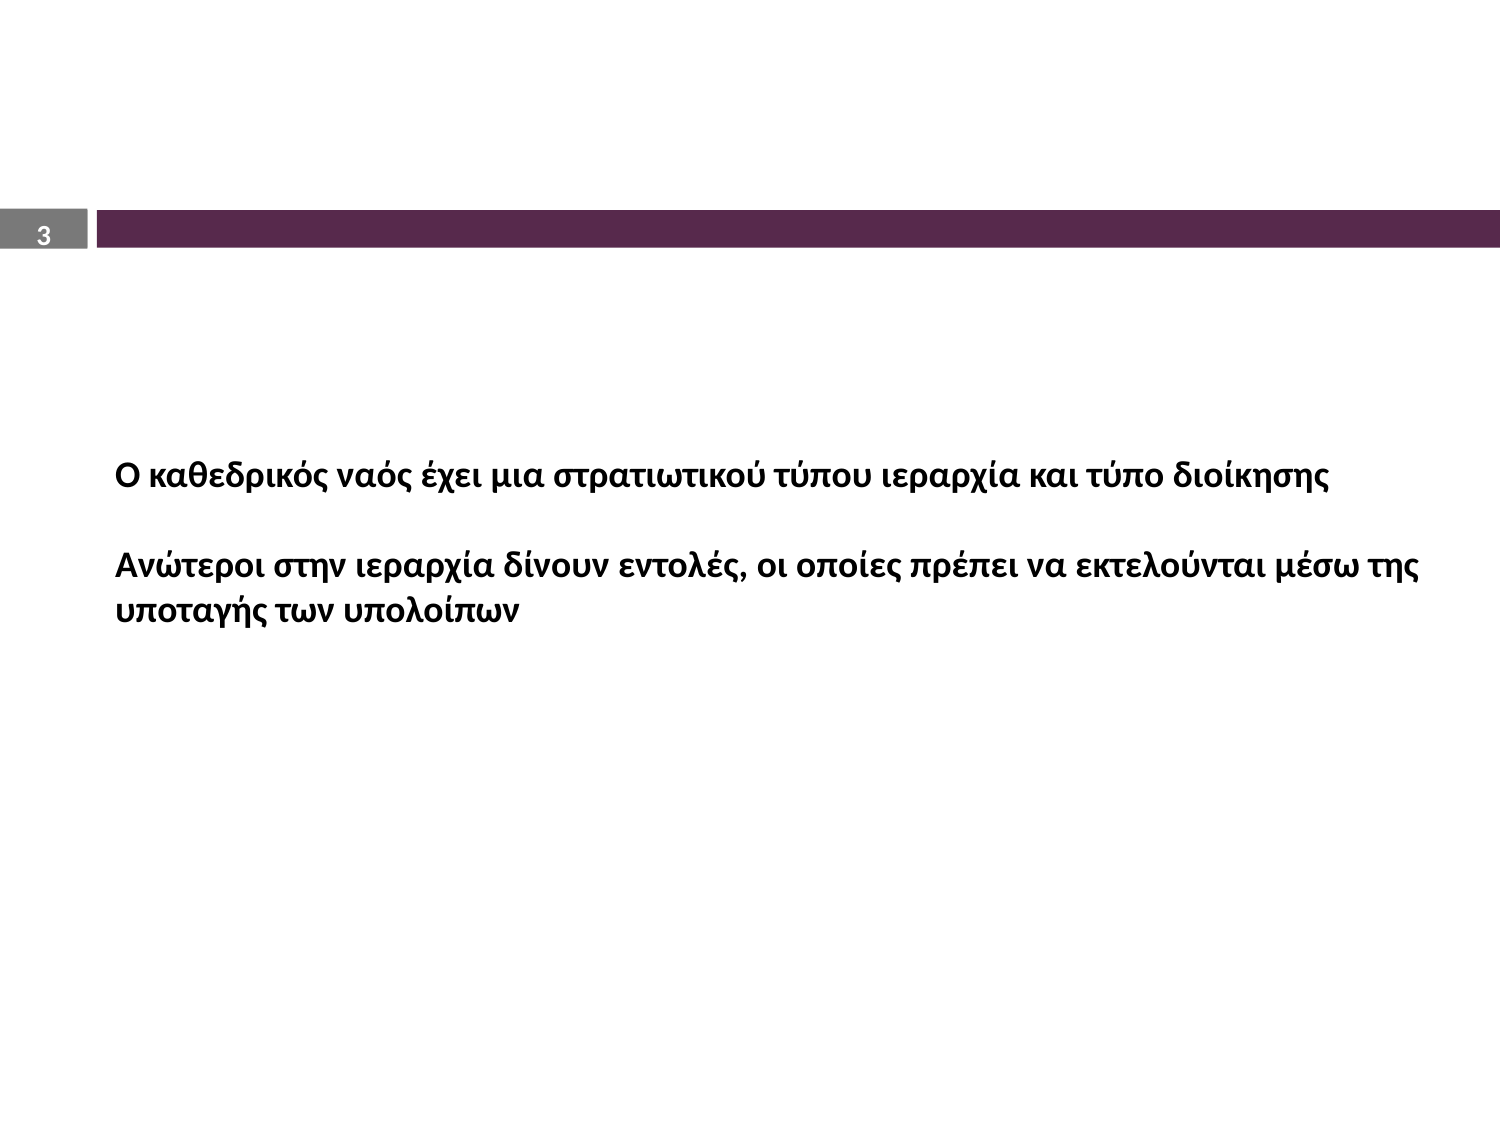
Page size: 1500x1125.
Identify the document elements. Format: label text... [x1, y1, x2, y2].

text_box [0, 208, 88, 249]
list Ο καθεδρικός ναός έχει μια στρατιωτικού τύπου ιεραρχία και τύπο διοίκησης Ανώτεροι στην ιεραρχία δίνουν εντολές, οι οποίες πρέπει να εκτελούνται μέσω της υποταγής των υπολοίπων [100, 262, 1438, 1000]
